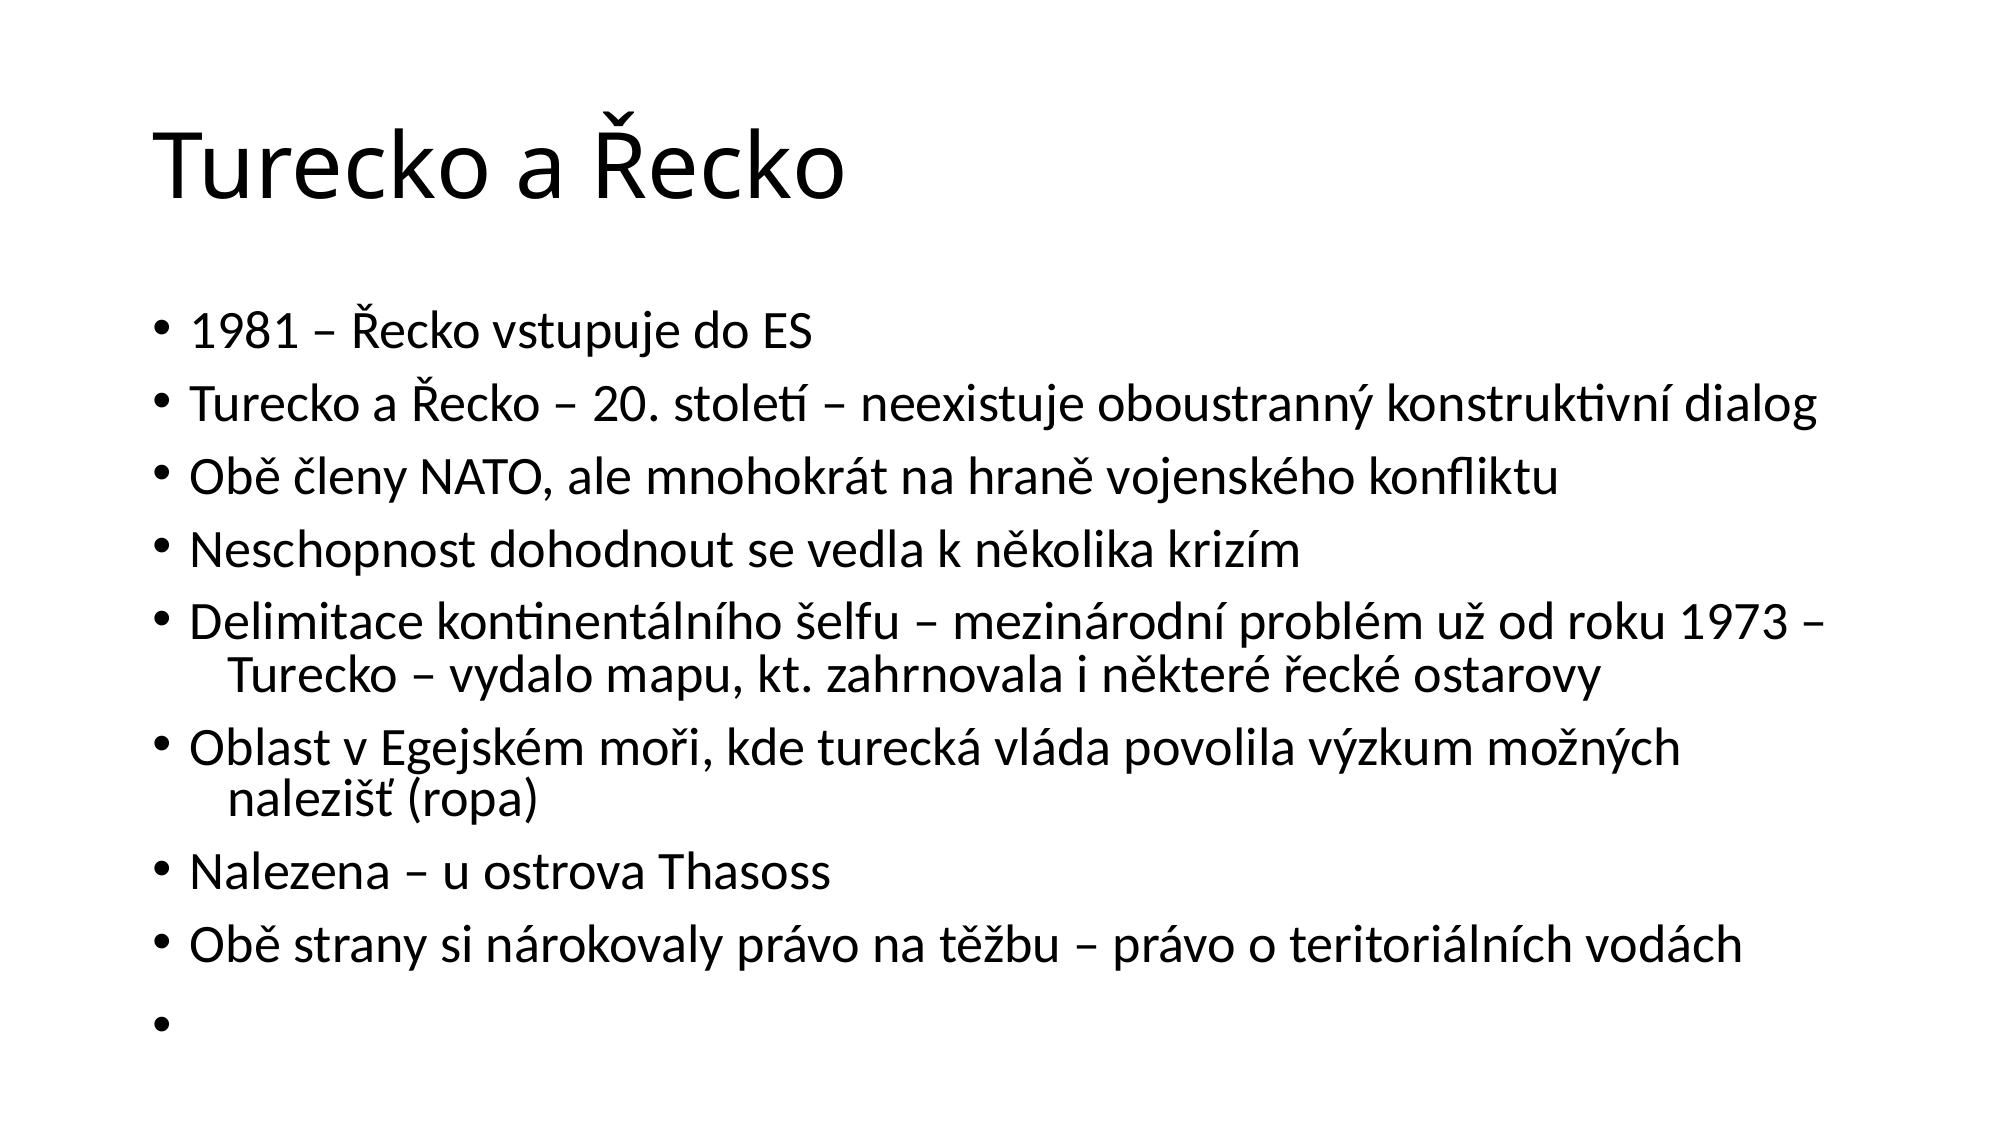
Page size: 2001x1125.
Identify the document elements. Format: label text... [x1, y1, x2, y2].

title Turecko a Řecko [137, 59, 1863, 278]
list 1981 – Řecko vstupuje do ES Turecko a Řecko – 20. století – neexistuje oboustranný konstruktivní dialog Obě členy NATO, ale mnohokrát na hraně vojenského konfliktu Neschopnost dohodnout se vedla k několika krizím Delimitace kontinentálního šelfu – mezinárodní problém už od roku 1973 – Turecko – vydalo mapu, kt. zahrnovala i některé řecké ostarovy Oblast v Egejském moři, kde turecká vláda povolila výzkum možných nalezišť (ropa) Nalezena – u ostrova Thasoss Obě strany si nárokovaly právo na těžbu – právo o teritoriálních vodách [137, 299, 1863, 1014]
